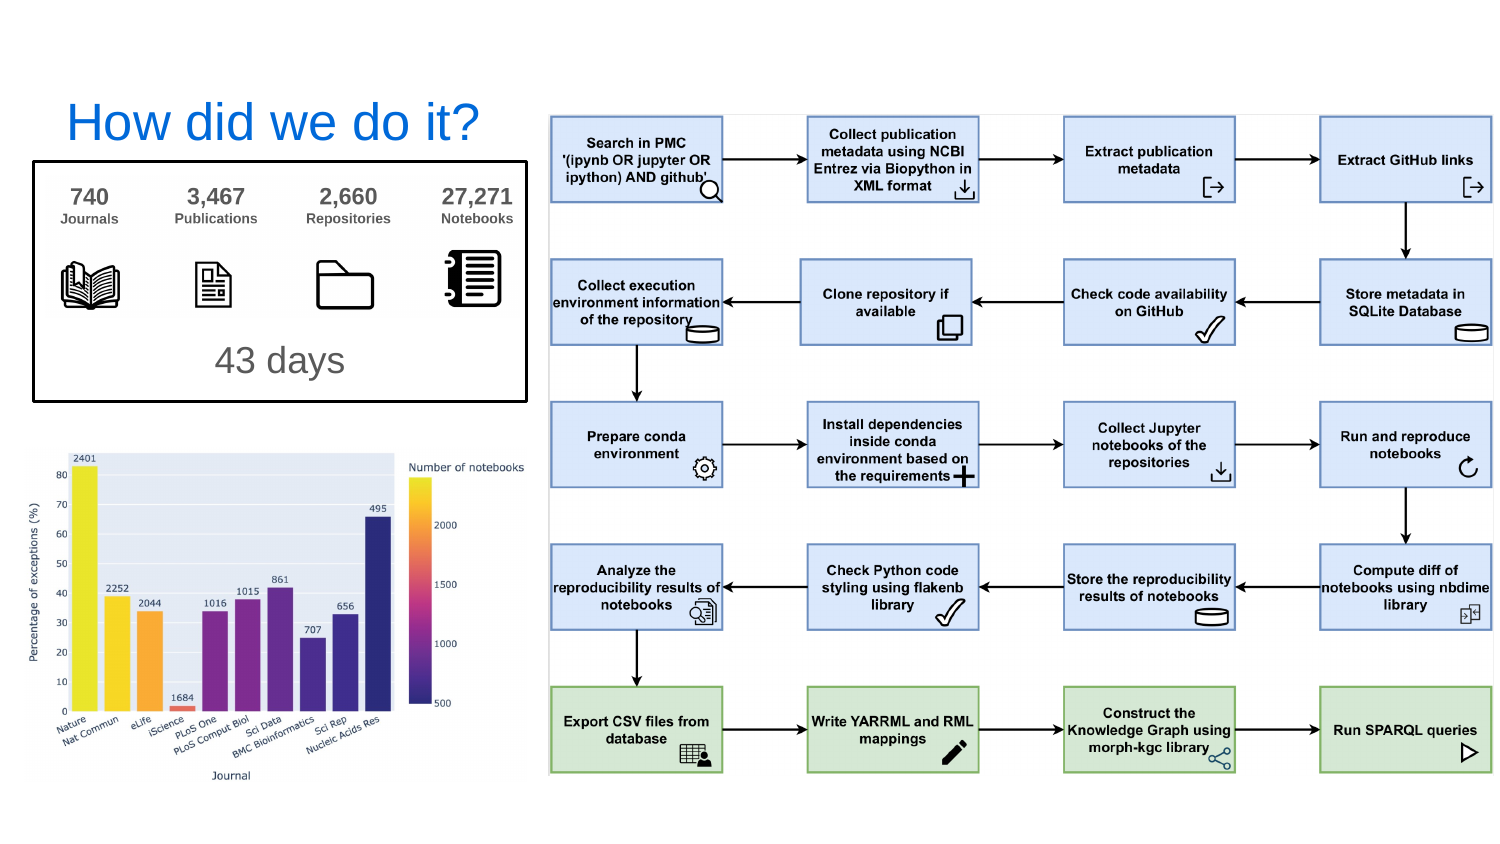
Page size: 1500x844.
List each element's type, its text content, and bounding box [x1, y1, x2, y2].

title How did we do it? [51, 72, 526, 167]
picture [45, 175, 520, 318]
picture [548, 114, 1494, 776]
text_box 43 days [33, 161, 527, 402]
picture [24, 447, 527, 782]
